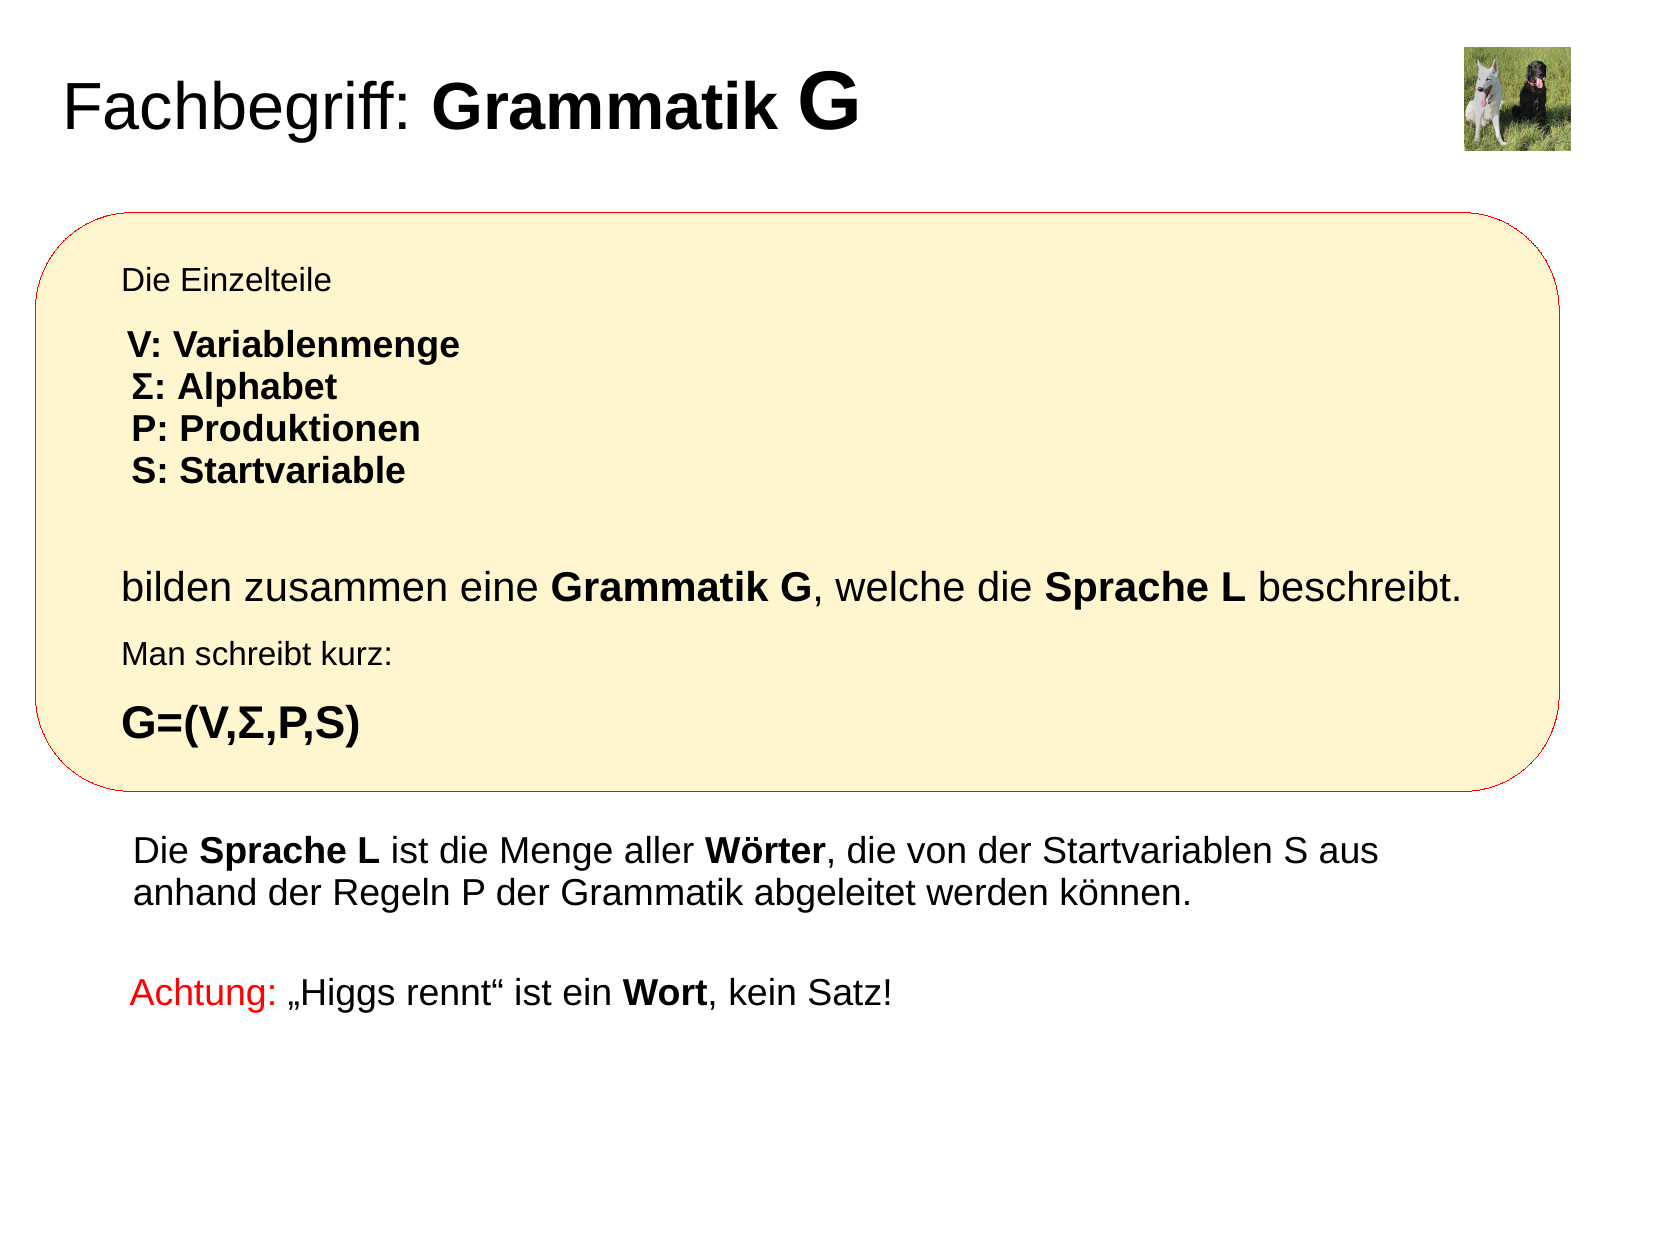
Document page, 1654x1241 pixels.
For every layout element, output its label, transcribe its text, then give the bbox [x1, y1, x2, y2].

text_box Fachbegriff: Grammatik G [47, 47, 945, 166]
picture [1464, 47, 1571, 151]
text_box Die Einzelteile V: Variablenmenge Σ: Alphabet P: Produktionen S: Startvariable bilden zusammen eine Grammatik G, welche die Sprache L beschreibt. Man schreibt kurz: G=(V,Σ,P,S) [106, 254, 1497, 756]
text_box [35, 212, 1560, 792]
text_box Die Sprache L ist die Menge aller Wörter, die von der Startvariablen S aus anhand der Regeln P der Grammatik abgeleitet werden können. [118, 822, 1423, 922]
text_box Achtung: „Higgs rennt“ ist ein Wort, kein Satz! [114, 964, 1193, 1063]
